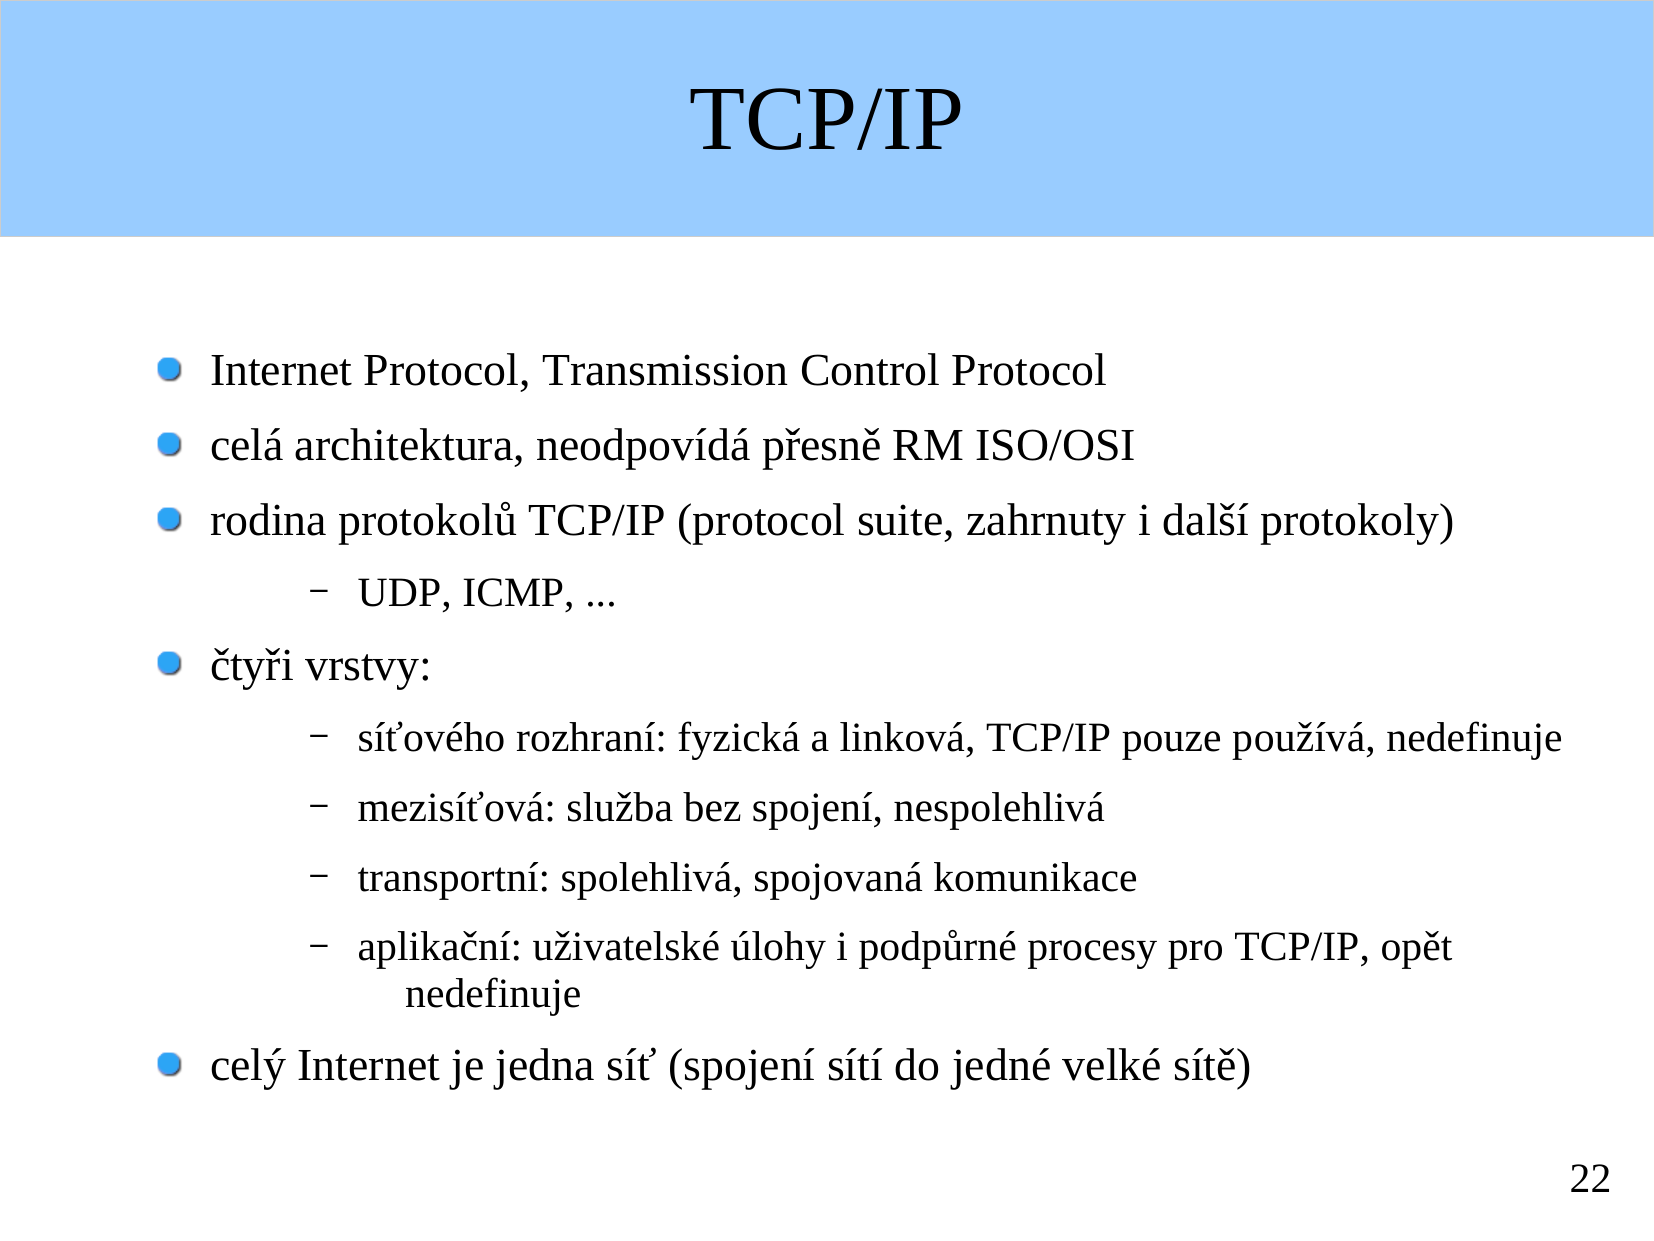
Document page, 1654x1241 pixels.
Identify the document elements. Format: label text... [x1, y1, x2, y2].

title TCP/IP [0, 0, 1654, 237]
list Internet Protocol, Transmission Control Protocol celá architektura, neodpovídá přesně RM ISO/OSI rodina protokolů TCP/IP (protocol suite, zahrnuty i další protokoly) UDP, ICMP, ... čtyři vrstvy: síťového rozhraní: fyzická a linková, TCP/IP pouze používá, nedefinuje mezisíťová: služba bez spojení, nespolehlivá transportní: spolehlivá, spojovaná komunikace aplikační: uživatelské úlohy i podpůrné procesy pro TCP/IP, opět nedefinuje celý Internet je jedna síť (spojení sítí do jedné velké sítě) [121, 344, 1565, 1166]
